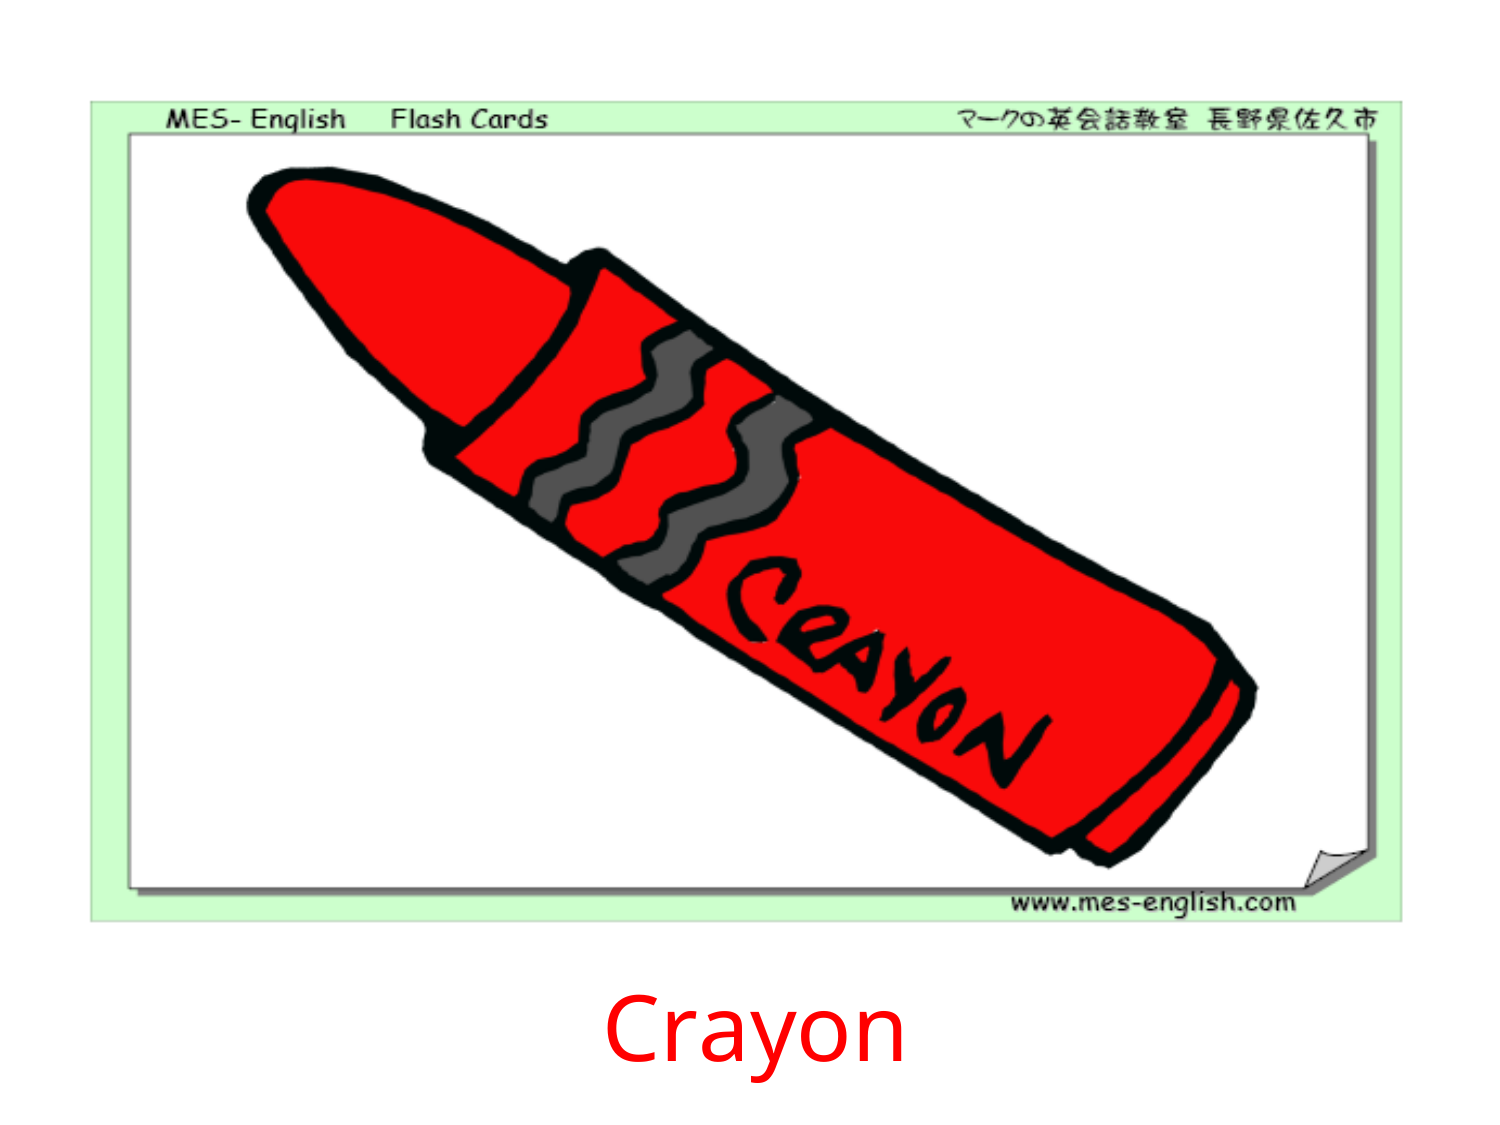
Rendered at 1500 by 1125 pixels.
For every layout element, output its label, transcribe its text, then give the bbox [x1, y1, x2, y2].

text_box Crayon [99, 962, 1413, 1088]
picture [67, 86, 1417, 938]
